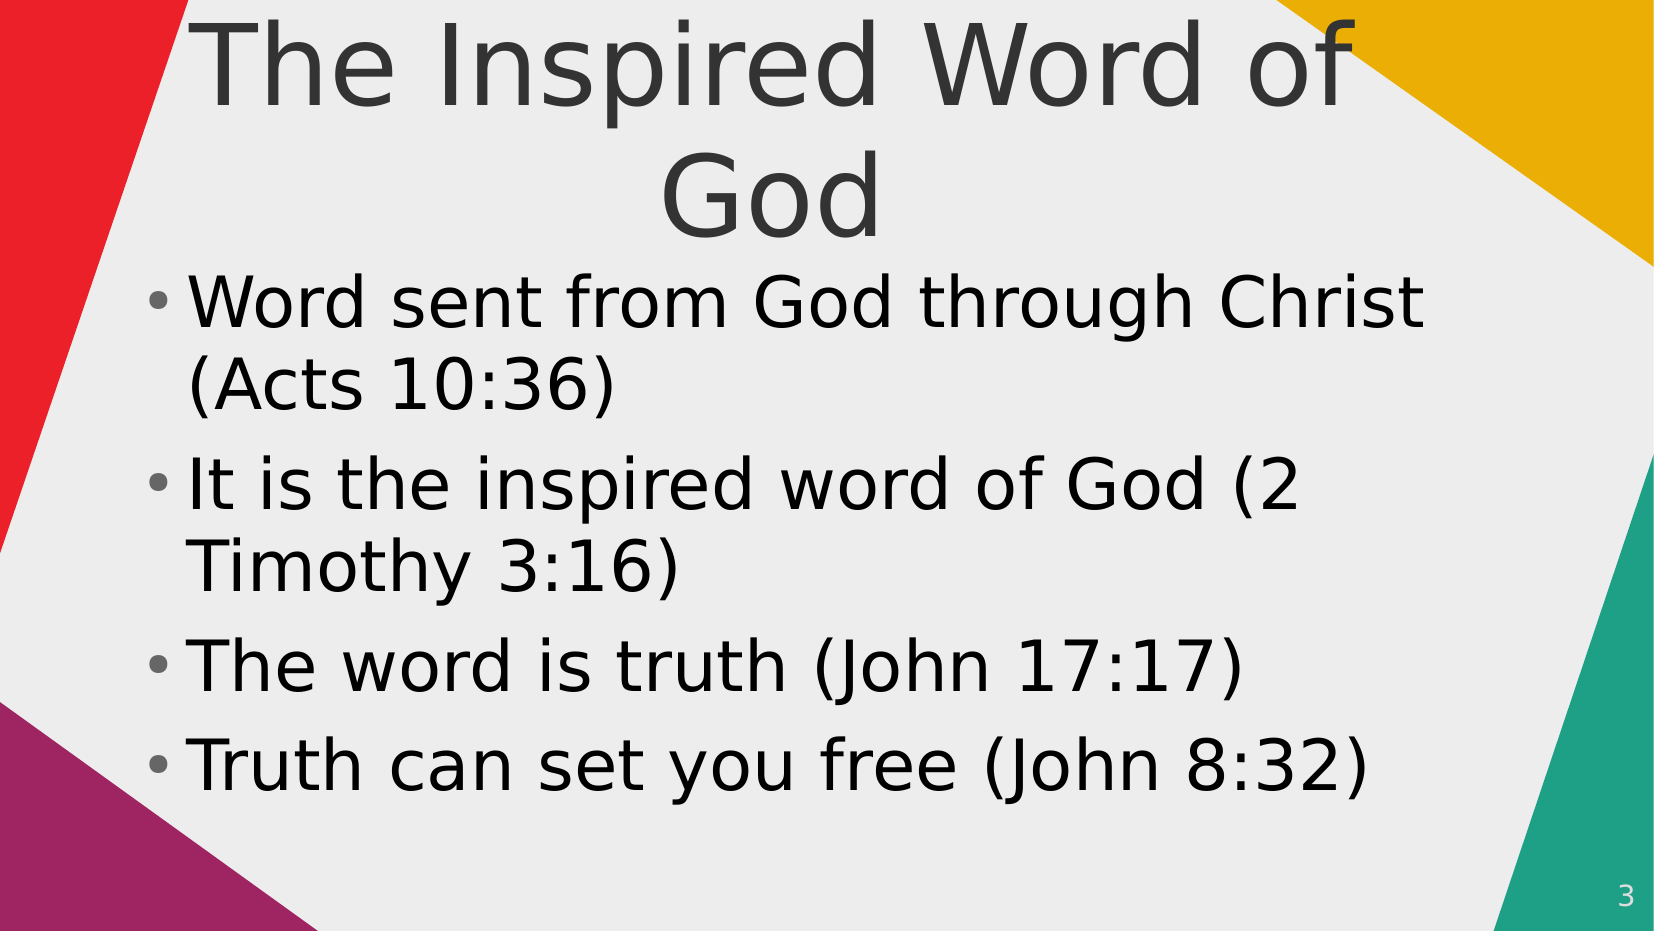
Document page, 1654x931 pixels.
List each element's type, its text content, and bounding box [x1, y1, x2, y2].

list Word sent from God through Christ (Acts 10:36) It is the inspired word of God (2 Timothy 3:16) The word is truth (John 17:17) Truth can set you free (John 8:32) [132, 261, 1557, 810]
title The Inspired Word of God [60, 0, 1484, 264]
